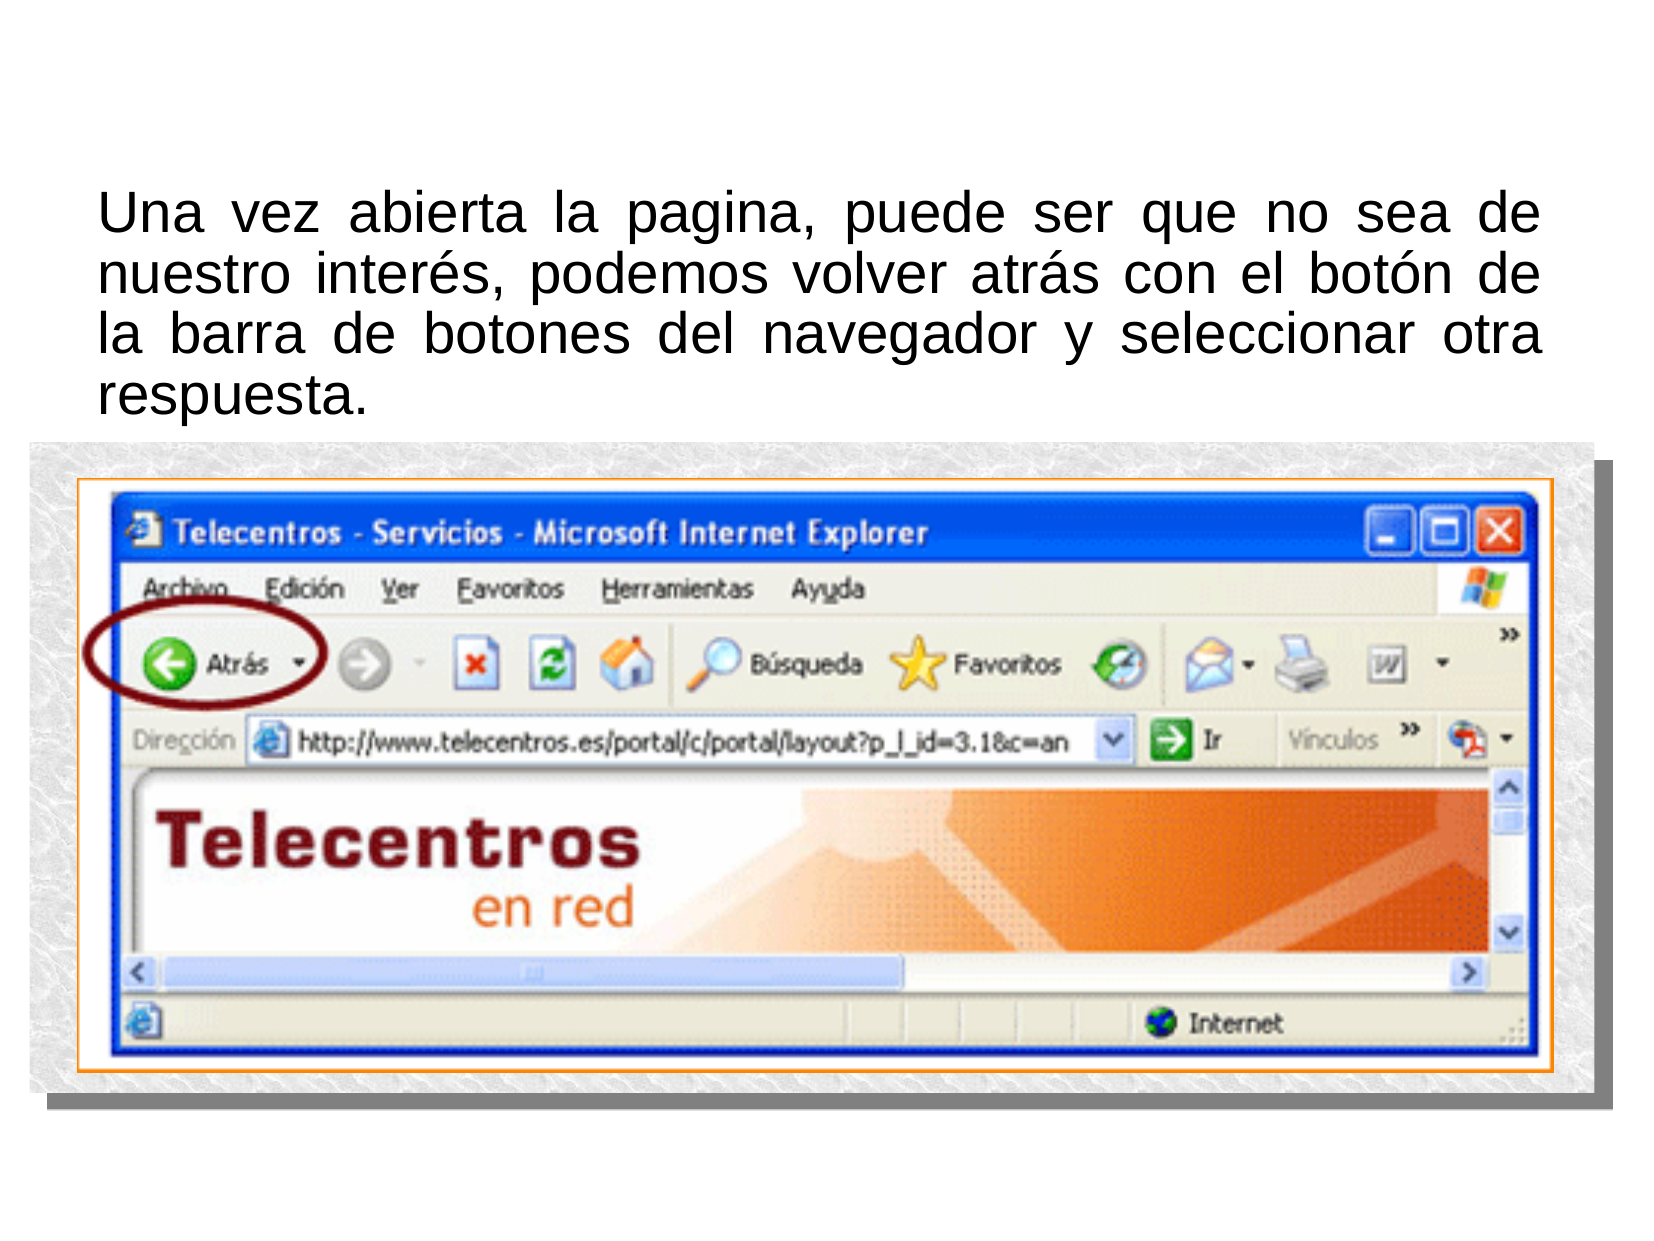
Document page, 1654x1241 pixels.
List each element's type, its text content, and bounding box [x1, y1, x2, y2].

text_box Una vez abierta la pagina, puede ser que no sea de nuestro interés, podemos volver atrás con el botón de la barra de botones del navegador y seleccionar otra respuesta. [82, 177, 1560, 438]
picture [77, 478, 1554, 1073]
text_box [29, 442, 1595, 1093]
